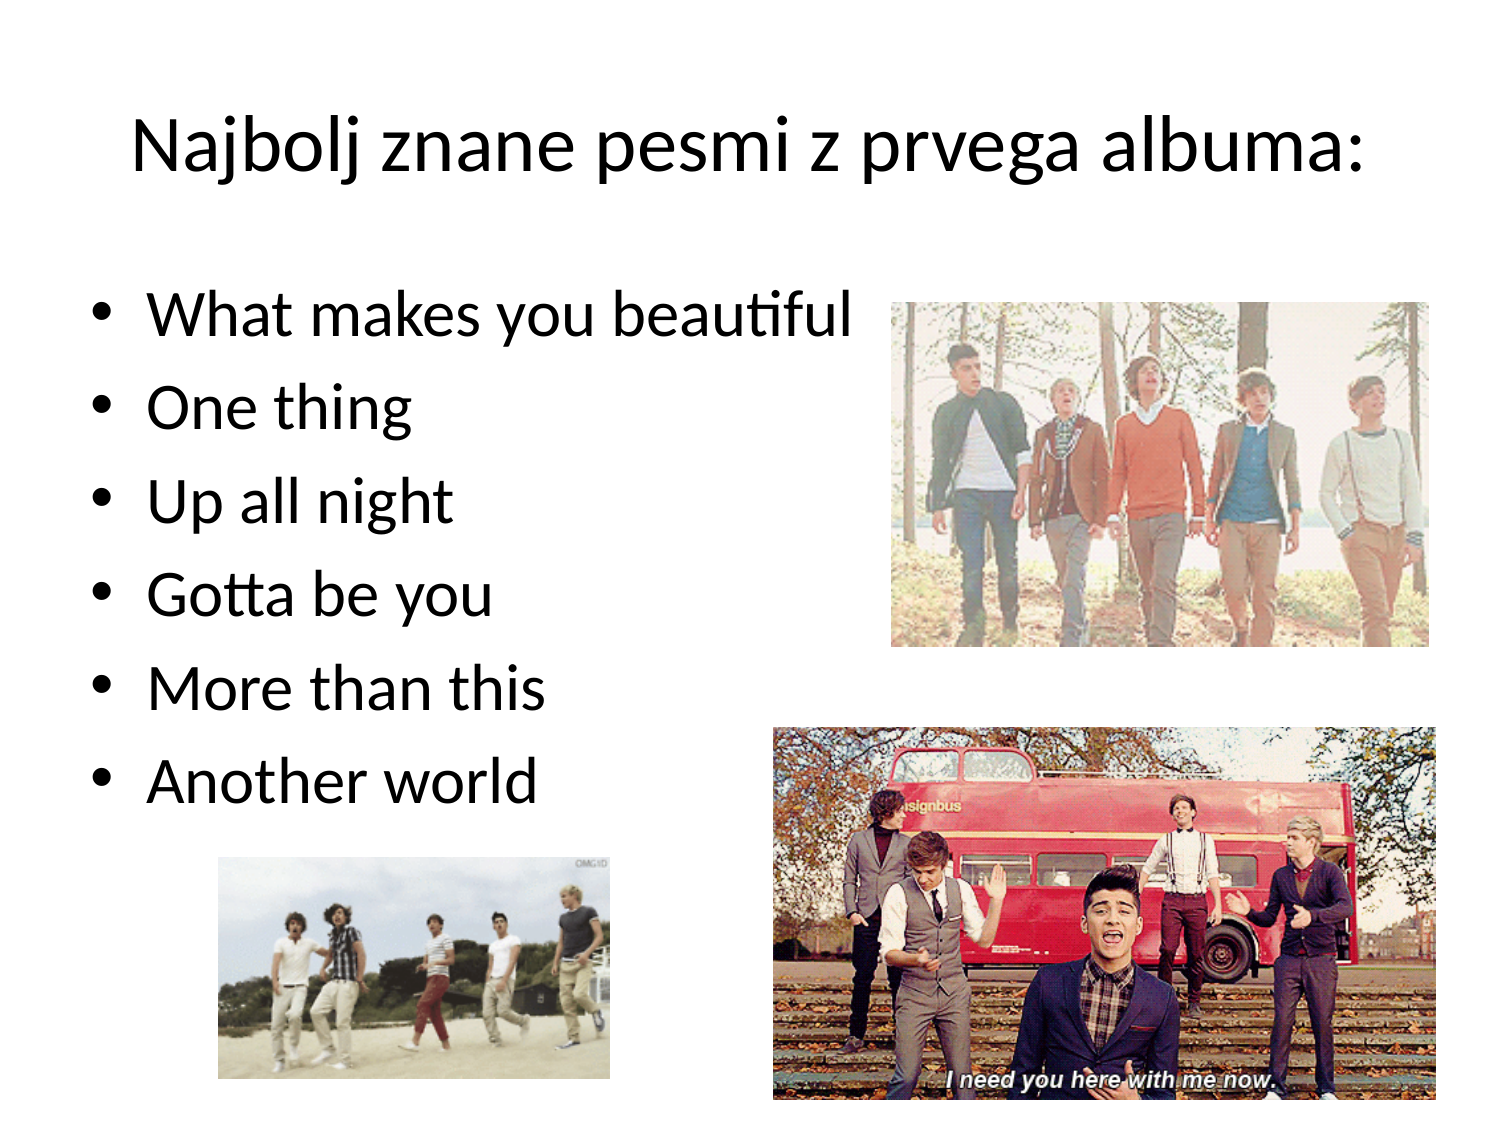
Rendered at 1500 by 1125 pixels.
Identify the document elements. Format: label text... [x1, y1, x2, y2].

title Najbolj znane pesmi z prvega albuma: [75, 45, 1425, 233]
list What makes you beautiful One thing Up all night Gotta be you More than this Another world [75, 262, 1425, 1005]
picture [773, 727, 1436, 1100]
picture [218, 857, 610, 1079]
picture [891, 302, 1429, 647]
